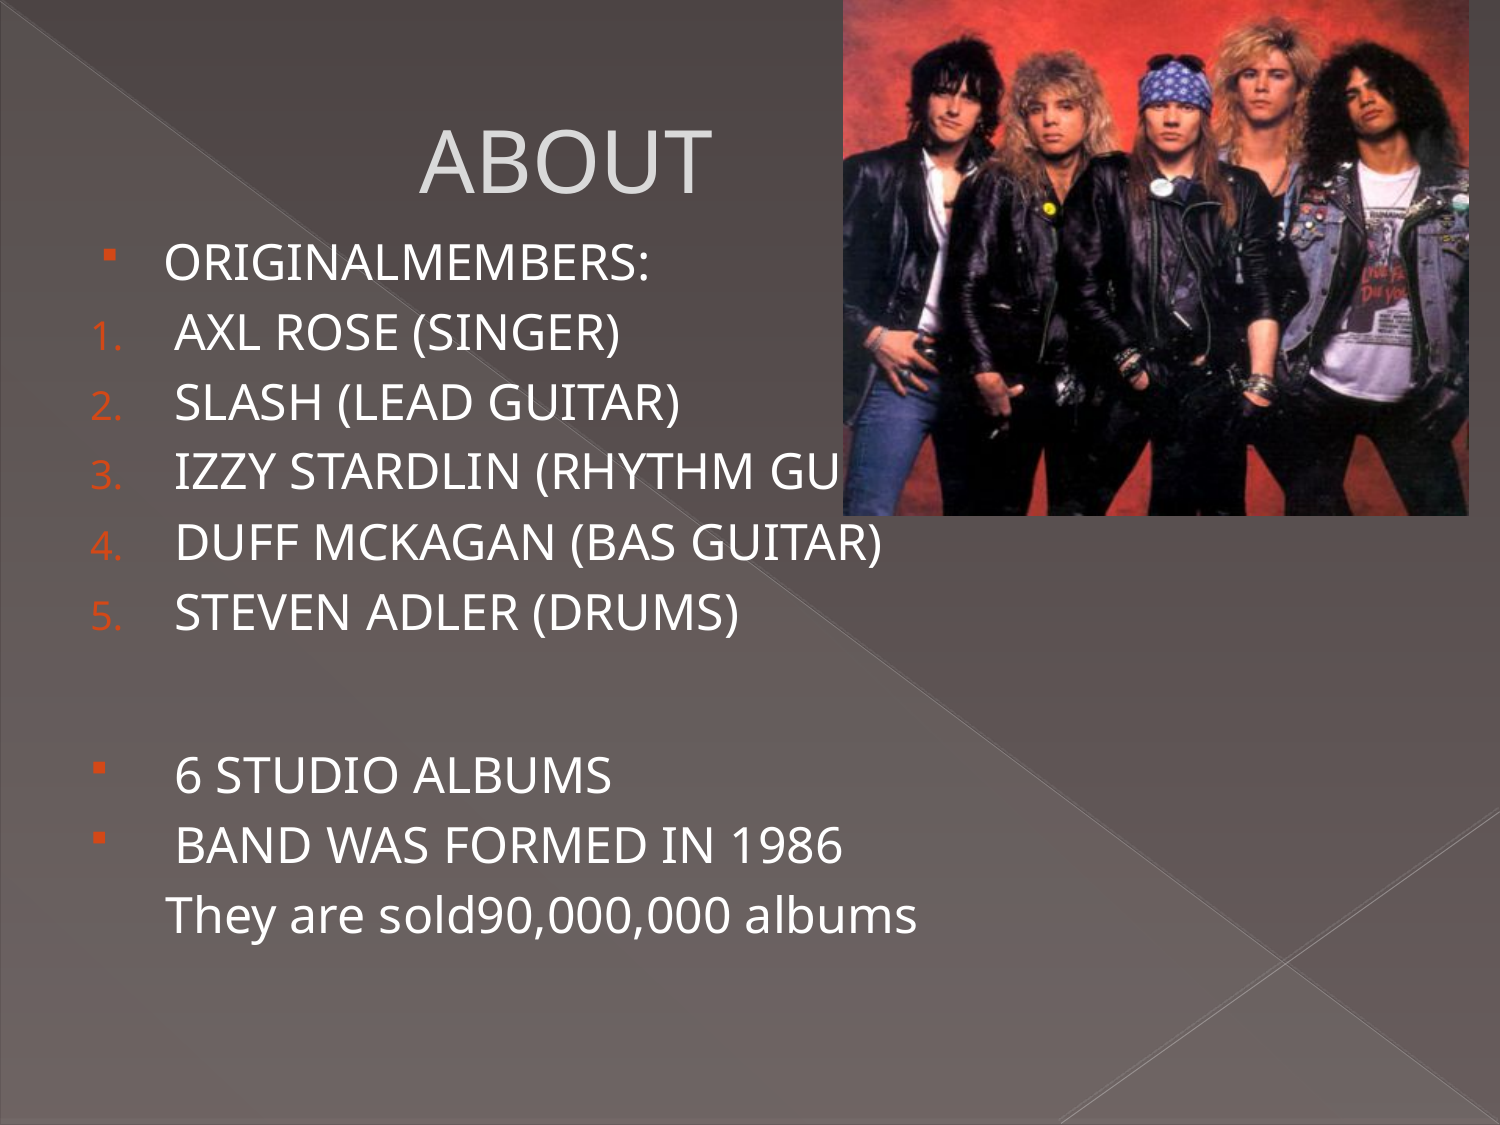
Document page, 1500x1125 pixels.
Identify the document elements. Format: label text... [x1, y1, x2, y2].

picture [843, 0, 1469, 516]
title ABOUT [75, 43, 843, 222]
list ORIGINALMEMBERS: AXL ROSE (SINGER) SLASH (LEAD GUITAR) IZZY STARDLIN (RHYTHM GUITARIST) DUFF MCKAGAN (BAS GUITAR) STEVEN ADLER (DRUMS) 6 STUDIO ALBUMS BAND WAS FORMED IN 1986 They are sold90,000,000 albums [75, 222, 1425, 1059]
